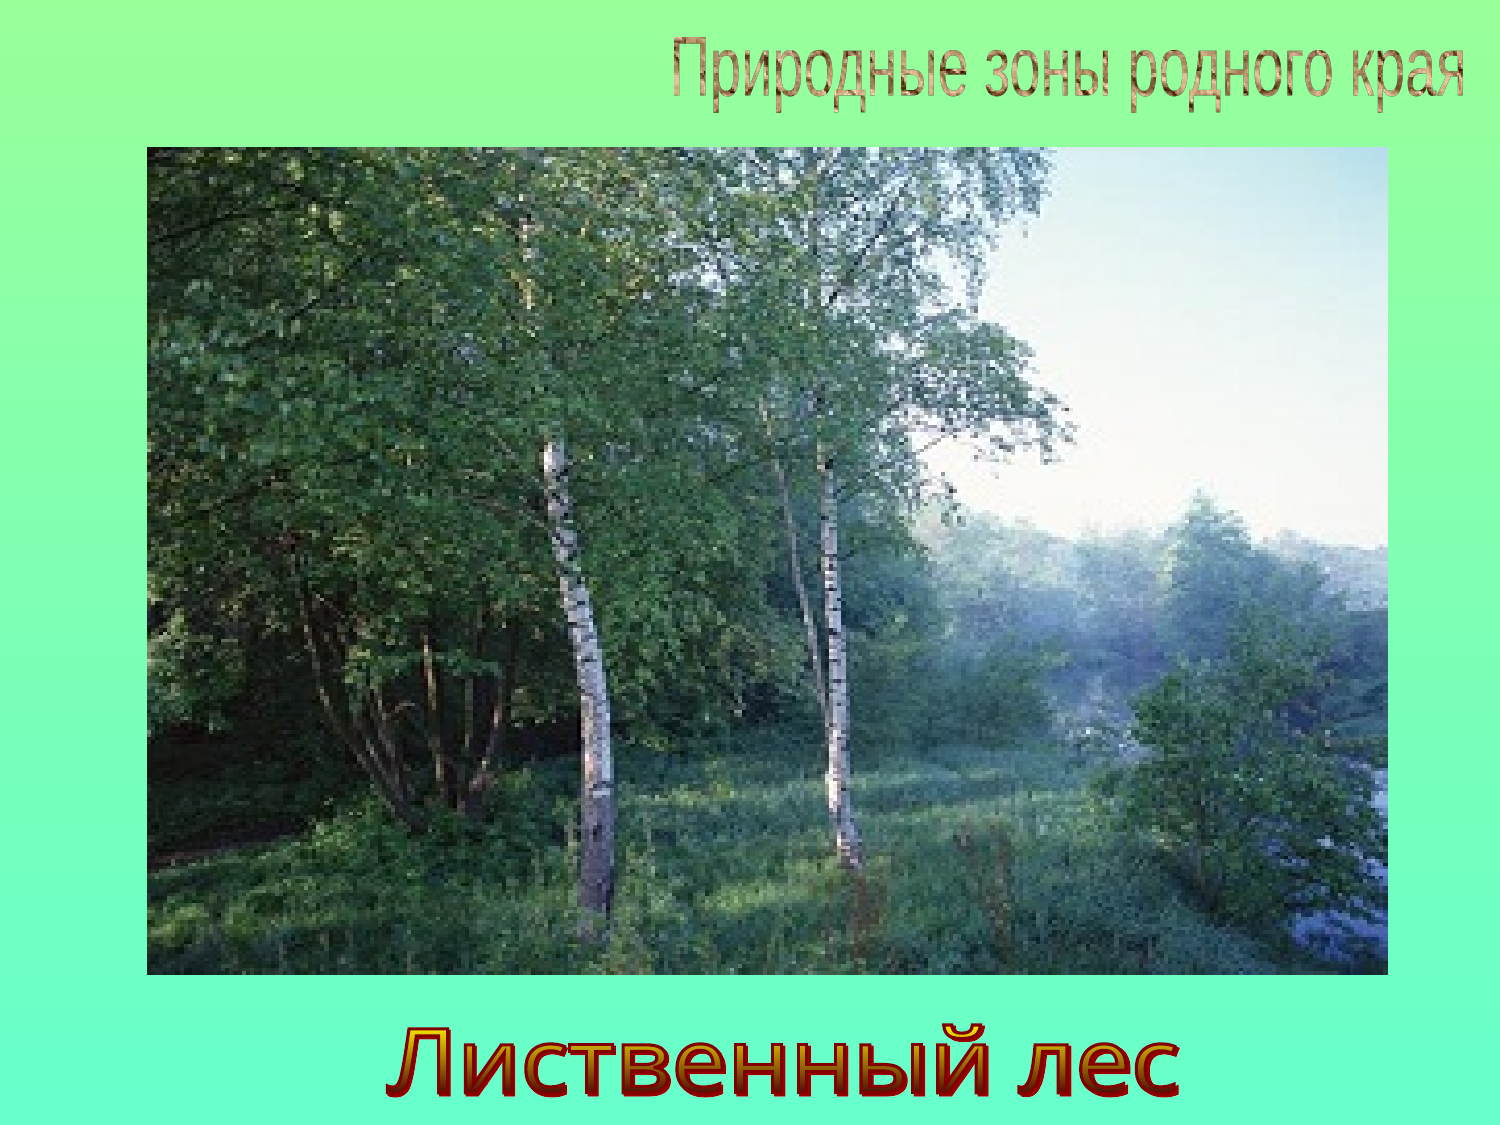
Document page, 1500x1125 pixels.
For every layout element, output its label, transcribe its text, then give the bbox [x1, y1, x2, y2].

text_box Лиственный лес [937, 1044, 985, 1093]
picture [147, 147, 1388, 975]
text_box Лиственный лес [387, 1028, 448, 1094]
text_box Лиственный лес [465, 1044, 513, 1093]
text_box Лиственный лес [525, 1043, 565, 1094]
text_box Лиственный лес [798, 1044, 845, 1093]
text_box Лиственный лес [943, 1025, 981, 1039]
text_box Лиственный лес [569, 1044, 613, 1093]
text_box Лиственный лес [1136, 1043, 1175, 1094]
text_box Лиственный лес [735, 1044, 782, 1093]
text_box Лиственный лес [861, 1044, 904, 1093]
text_box Лиственный лес [1080, 1043, 1126, 1094]
text_box Лиственный лес [1019, 1044, 1067, 1094]
text_box Лиственный лес [912, 1044, 921, 1093]
text_box Лиственный лес [623, 1044, 668, 1093]
text_box Лиственный лес [676, 1043, 723, 1094]
